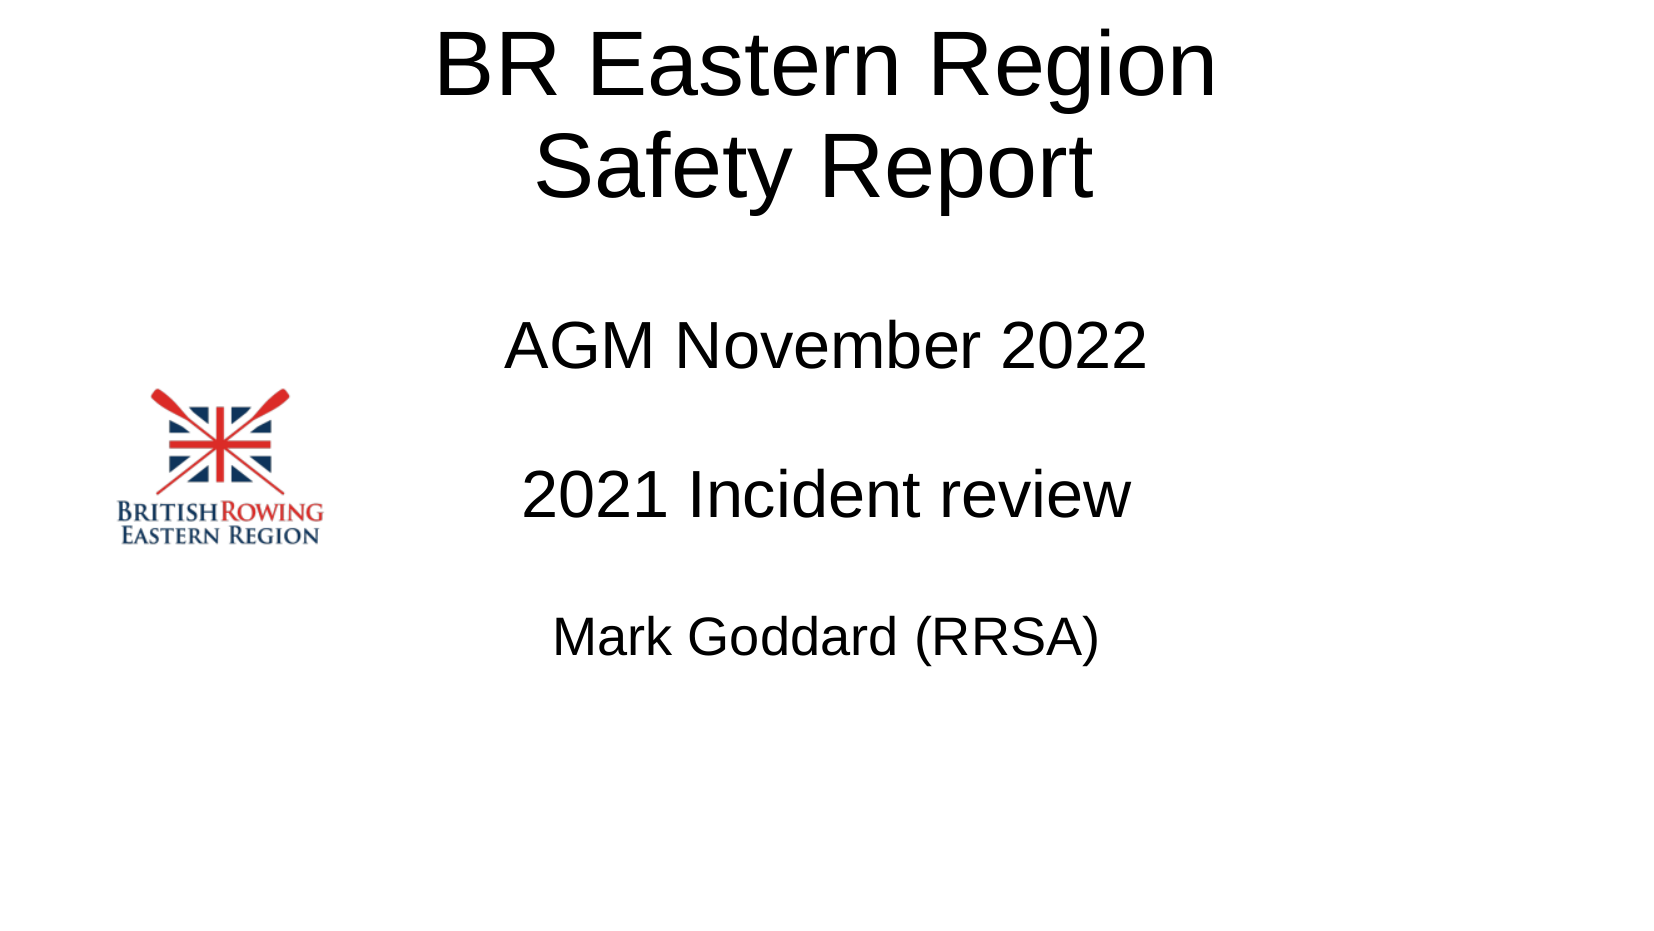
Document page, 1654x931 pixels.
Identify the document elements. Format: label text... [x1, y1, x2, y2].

title BR Eastern Region Safety Report [82, 12, 1571, 217]
subtitle AGM November 2022 2021 Incident review Mark Goddard (RRSA) [82, 217, 1571, 758]
picture [59, 326, 388, 621]
